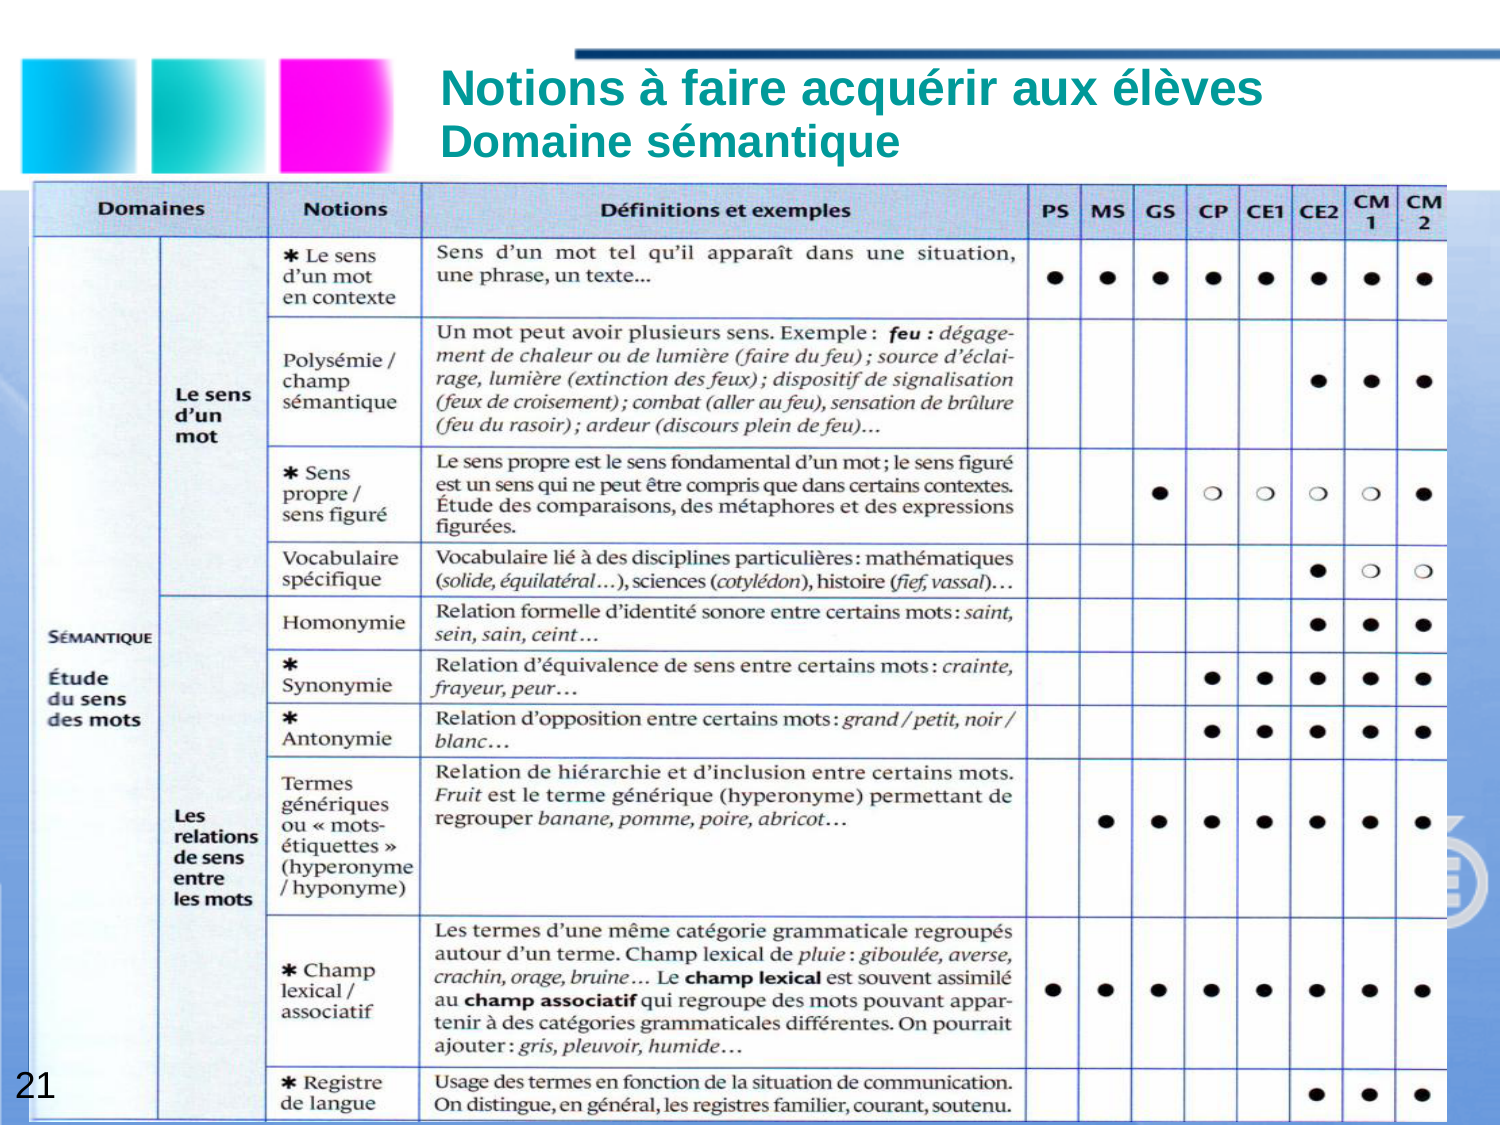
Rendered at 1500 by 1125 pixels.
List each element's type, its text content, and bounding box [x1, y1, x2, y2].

text_box <numéro> [0, 1053, 657, 1125]
picture [0, 0, 1500, 1125]
title Notions à faire acquérir aux élèves Domaine sémantique [425, 42, 1459, 185]
